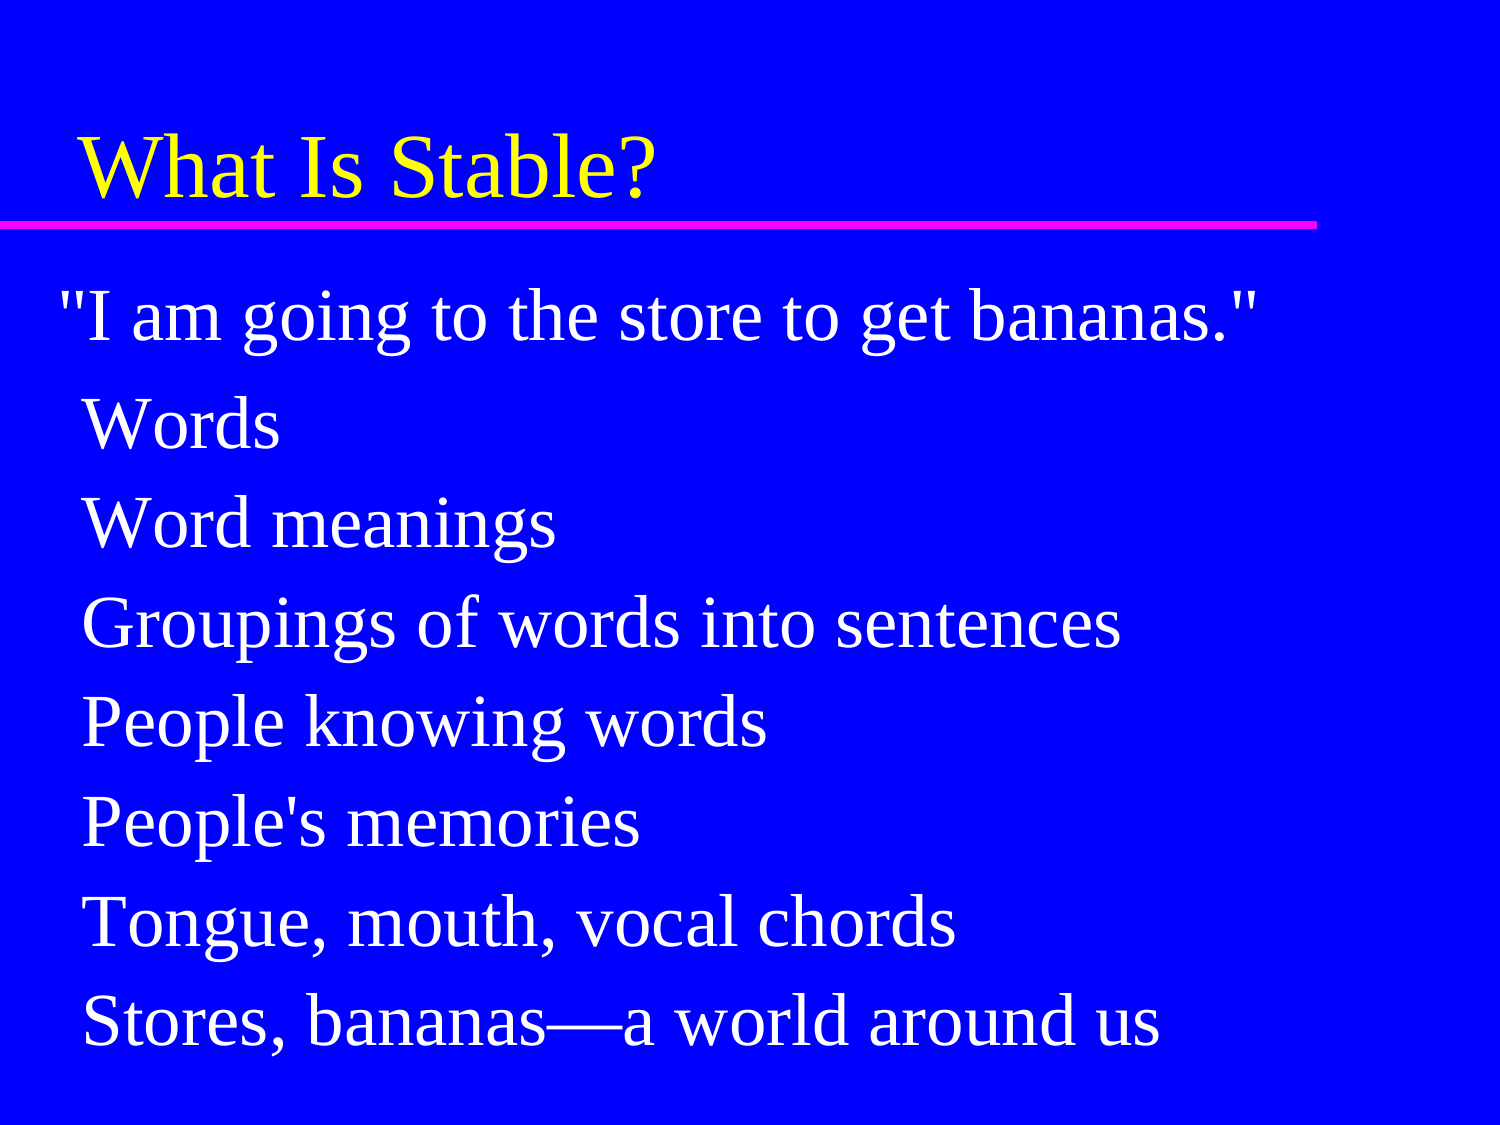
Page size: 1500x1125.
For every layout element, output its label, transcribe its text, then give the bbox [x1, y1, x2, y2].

text_box "I am going to the store to get bananas." [42, 266, 1428, 365]
list Words Word meanings Groupings of words into sentences People knowing words People's memories Tongue, mouth, vocal chords Stores, bananas—a world around us [81, 381, 1410, 1063]
title What Is Stable? [62, 28, 1338, 225]
